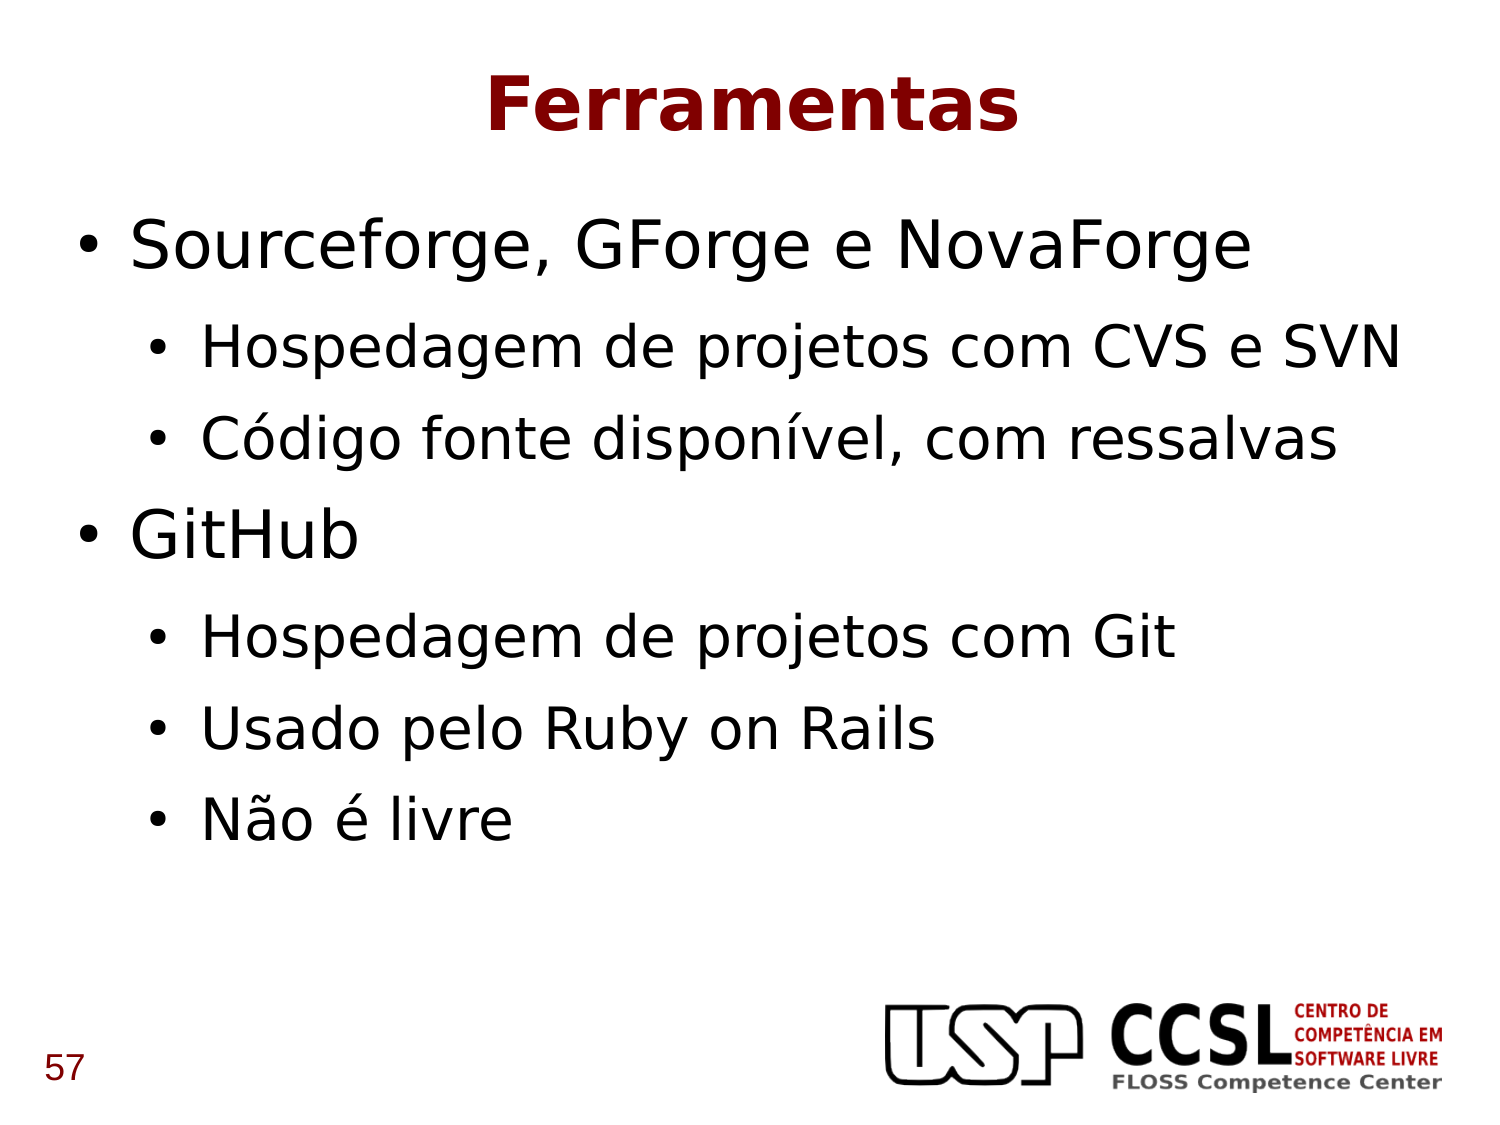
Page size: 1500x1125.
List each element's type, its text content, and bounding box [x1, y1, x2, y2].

picture [885, 1003, 1442, 1093]
list Sourceforge, GForge e NovaForge Hospedagem de projetos com CVS e SVN Código fonte disponível, com ressalvas GitHub Hospedagem de projetos com Git Usado pelo Ruby on Rails Não é livre [59, 206, 1447, 950]
title Ferramentas [59, 29, 1447, 180]
